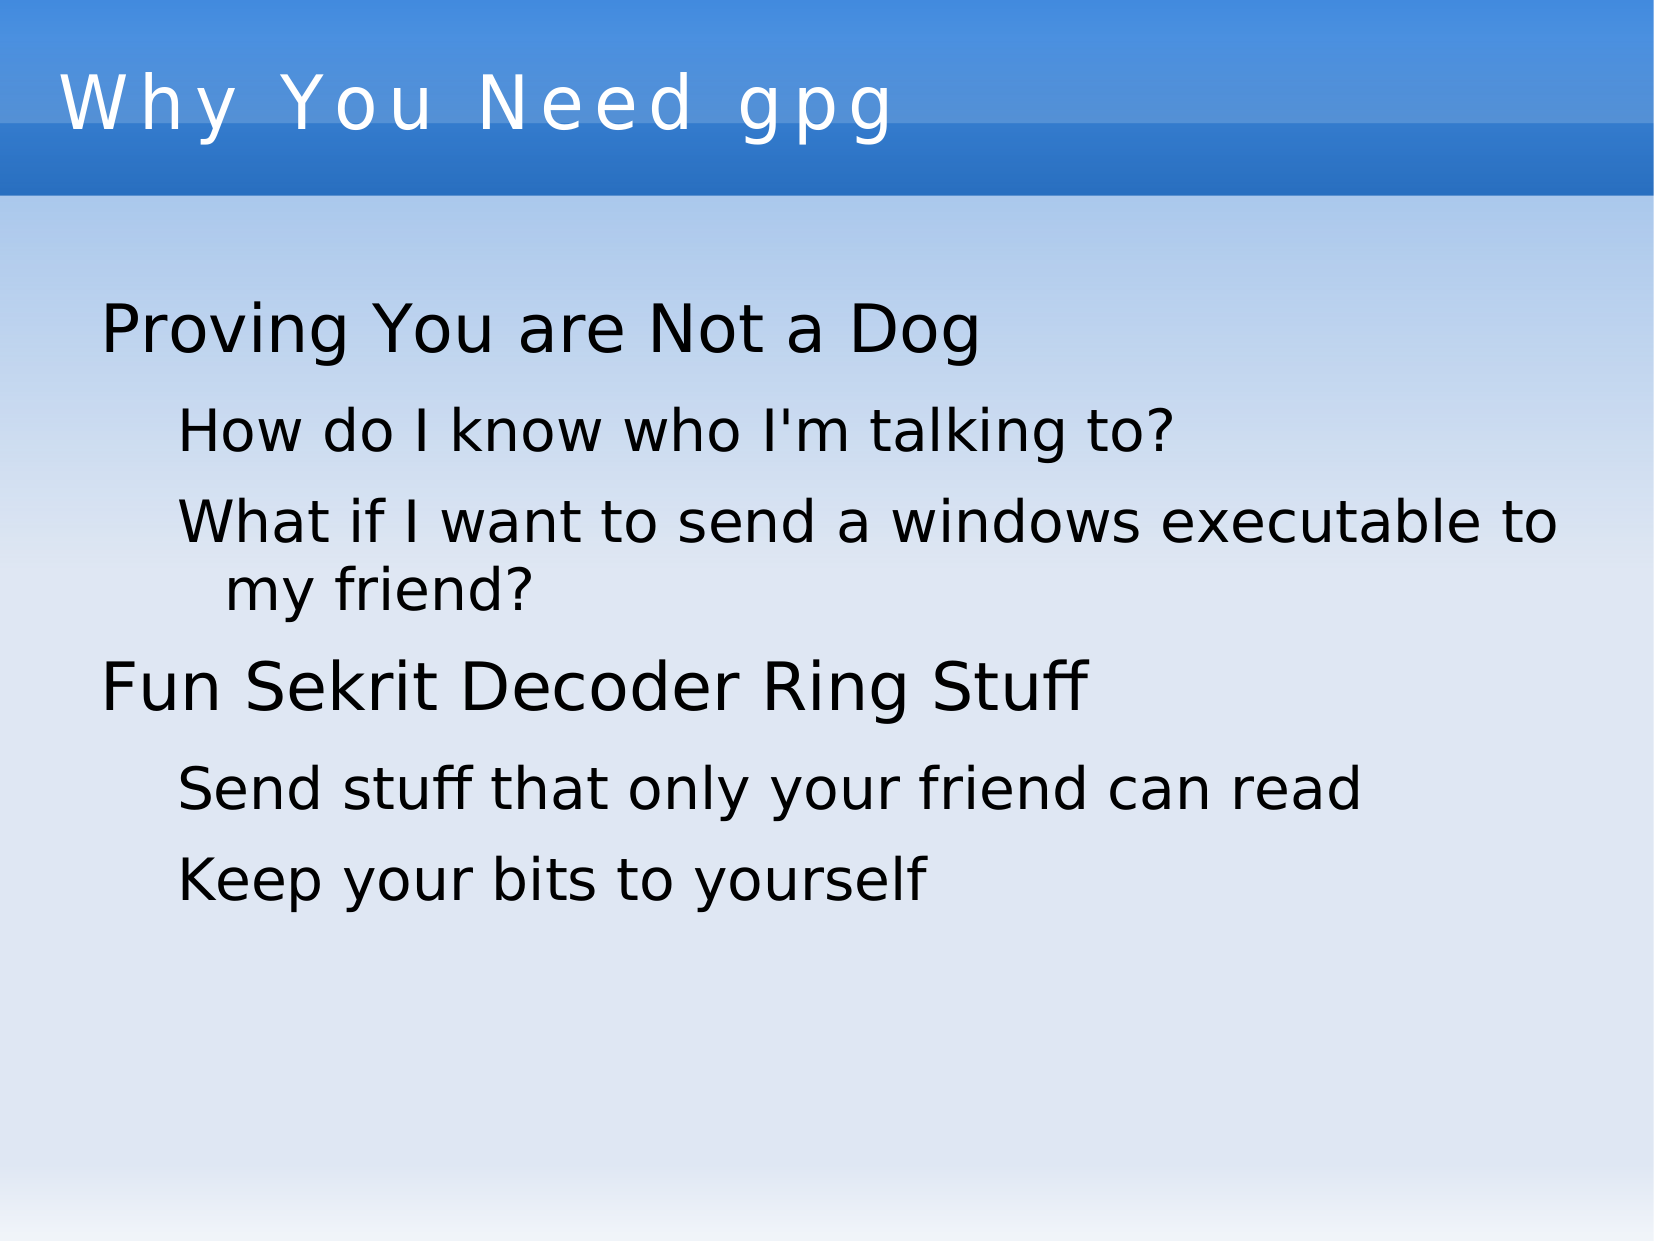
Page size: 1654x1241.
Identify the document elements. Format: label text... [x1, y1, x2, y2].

title Why You Need gpg [59, 29, 1270, 178]
picture [0, 0, 1654, 1241]
list Proving You are Not a Dog How do I know who I'm talking to? What if I want to send a windows executable to my friend? Fun Sekrit Decoder Ring Stuff Send stuff that only your friend can read Keep your bits to yourself [82, 290, 1571, 1109]
